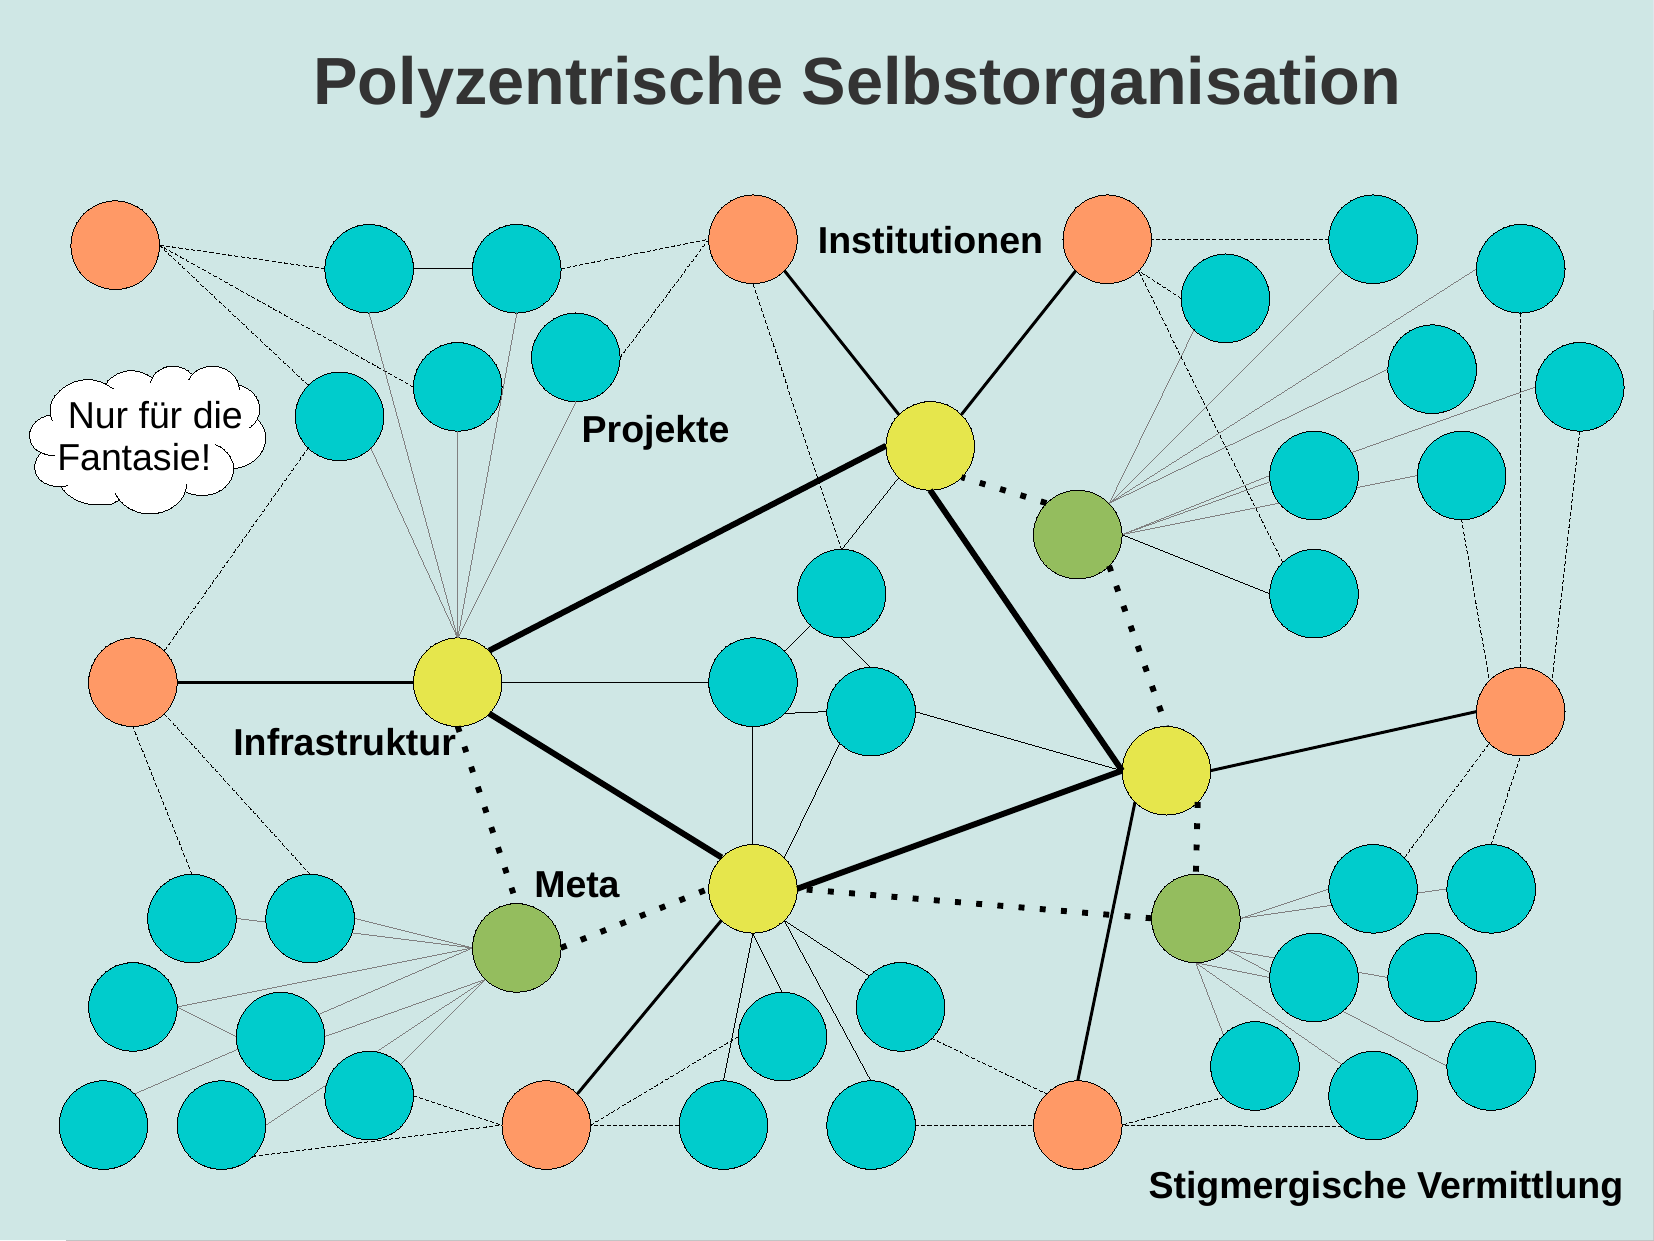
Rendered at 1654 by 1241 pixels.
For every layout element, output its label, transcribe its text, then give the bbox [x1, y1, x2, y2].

title Polyzentrische Selbstorganisation [121, 37, 1595, 125]
text_box Meta [519, 856, 635, 914]
text_box Projekte [566, 401, 745, 459]
text_box Infrastruktur [218, 714, 471, 772]
text_box Institutionen [803, 212, 1059, 270]
text_box [0, 0, 1654, 1241]
text_box Nur für die Fantasie! [29, 366, 266, 514]
text_box Stigmergische Vermittlung [1133, 1157, 1639, 1215]
